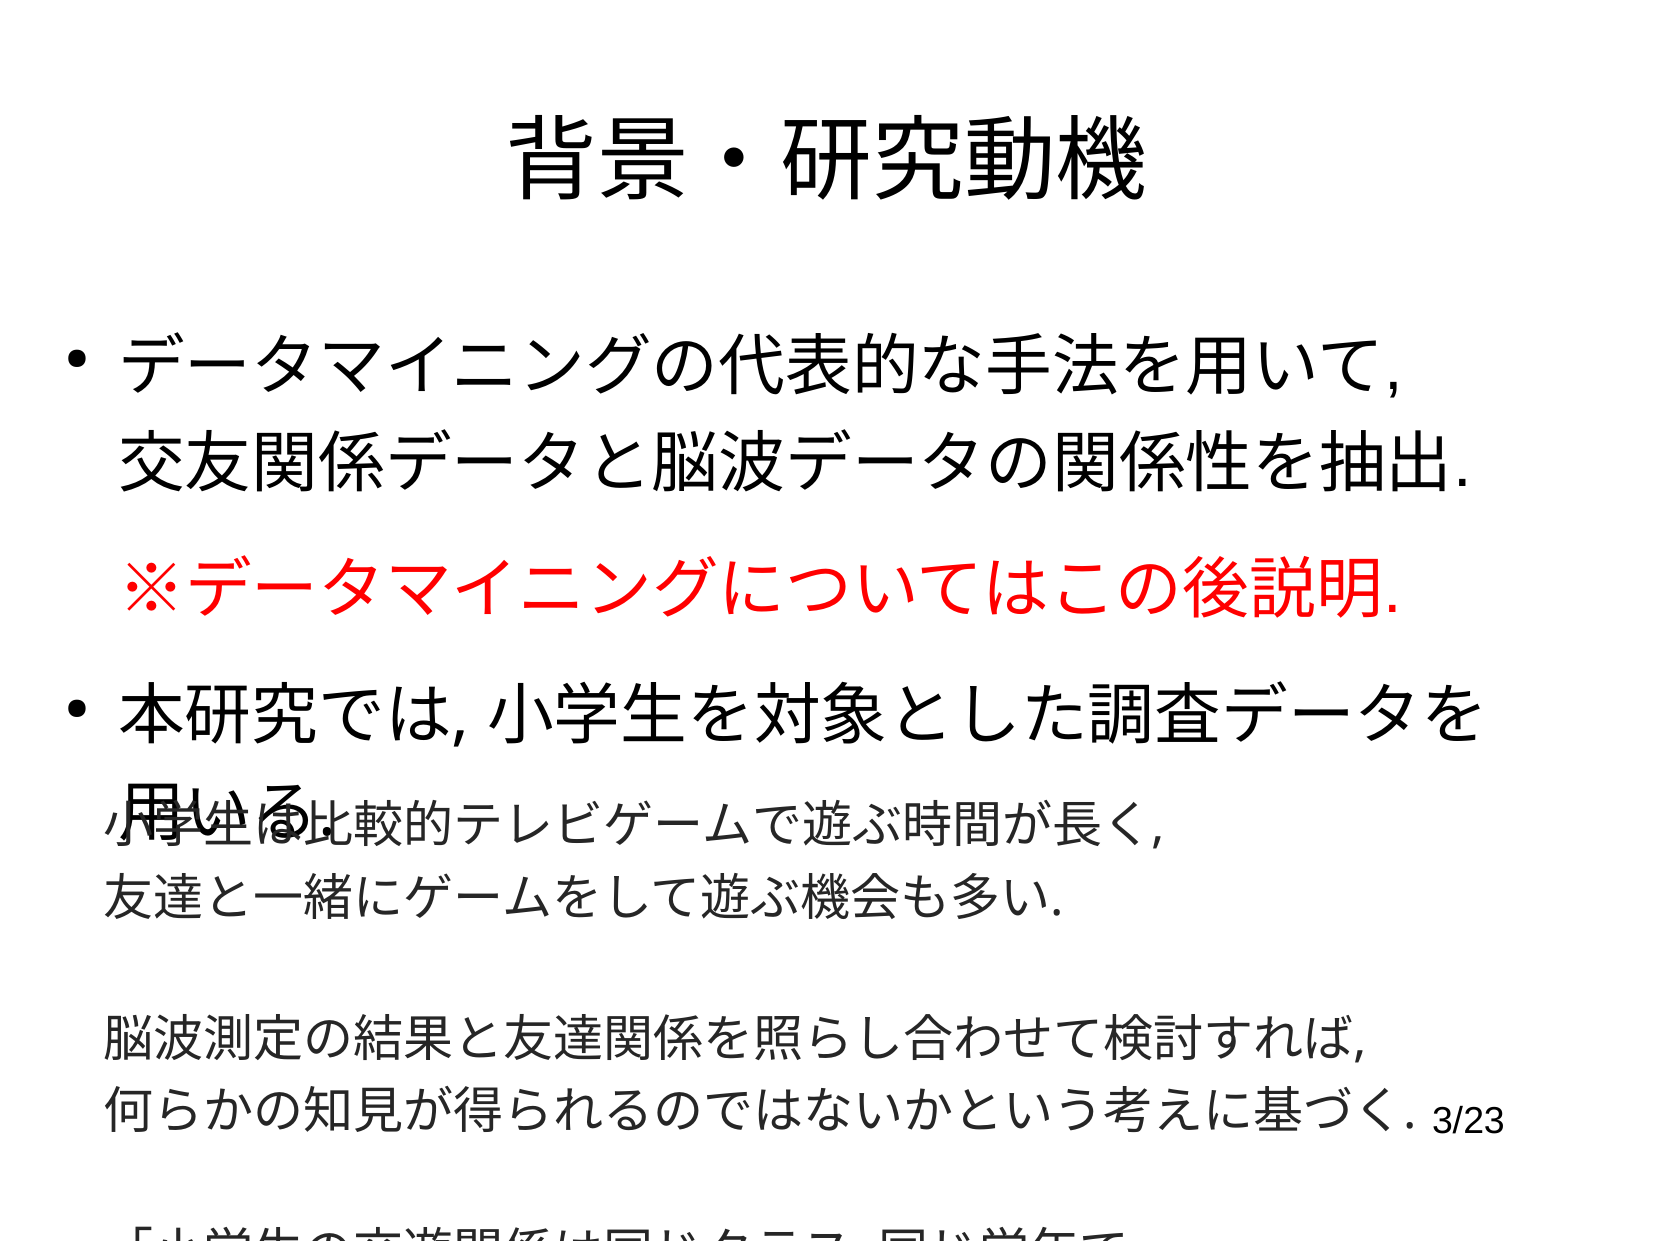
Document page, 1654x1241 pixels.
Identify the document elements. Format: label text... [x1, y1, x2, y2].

text_box 3/23 [1417, 1092, 1536, 1150]
list データマイニングの代表的な手法を用いて, 交友関係データと脳波データの関係性を抽出. ※データマイニングについてはこの後説明. 本研究では, 小学生を対象とした調査データを用いる. [47, 208, 1536, 709]
title 背景・研究動機 [82, 49, 1571, 257]
text_box 小学生は比較的テレビゲームで遊ぶ時間が長く, 友達と一緒にゲームをして遊ぶ機会も多い. 脳波測定の結果と友達関係を照らし合わせて検討すれば, 何らかの知見が得られるのではないかという考えに基づく. 「小学生の交遊関係は同じクラス, 同じ学年で ほぼ完結しているため, 関係図を作るのが容易である」 [88, 708, 1536, 1182]
